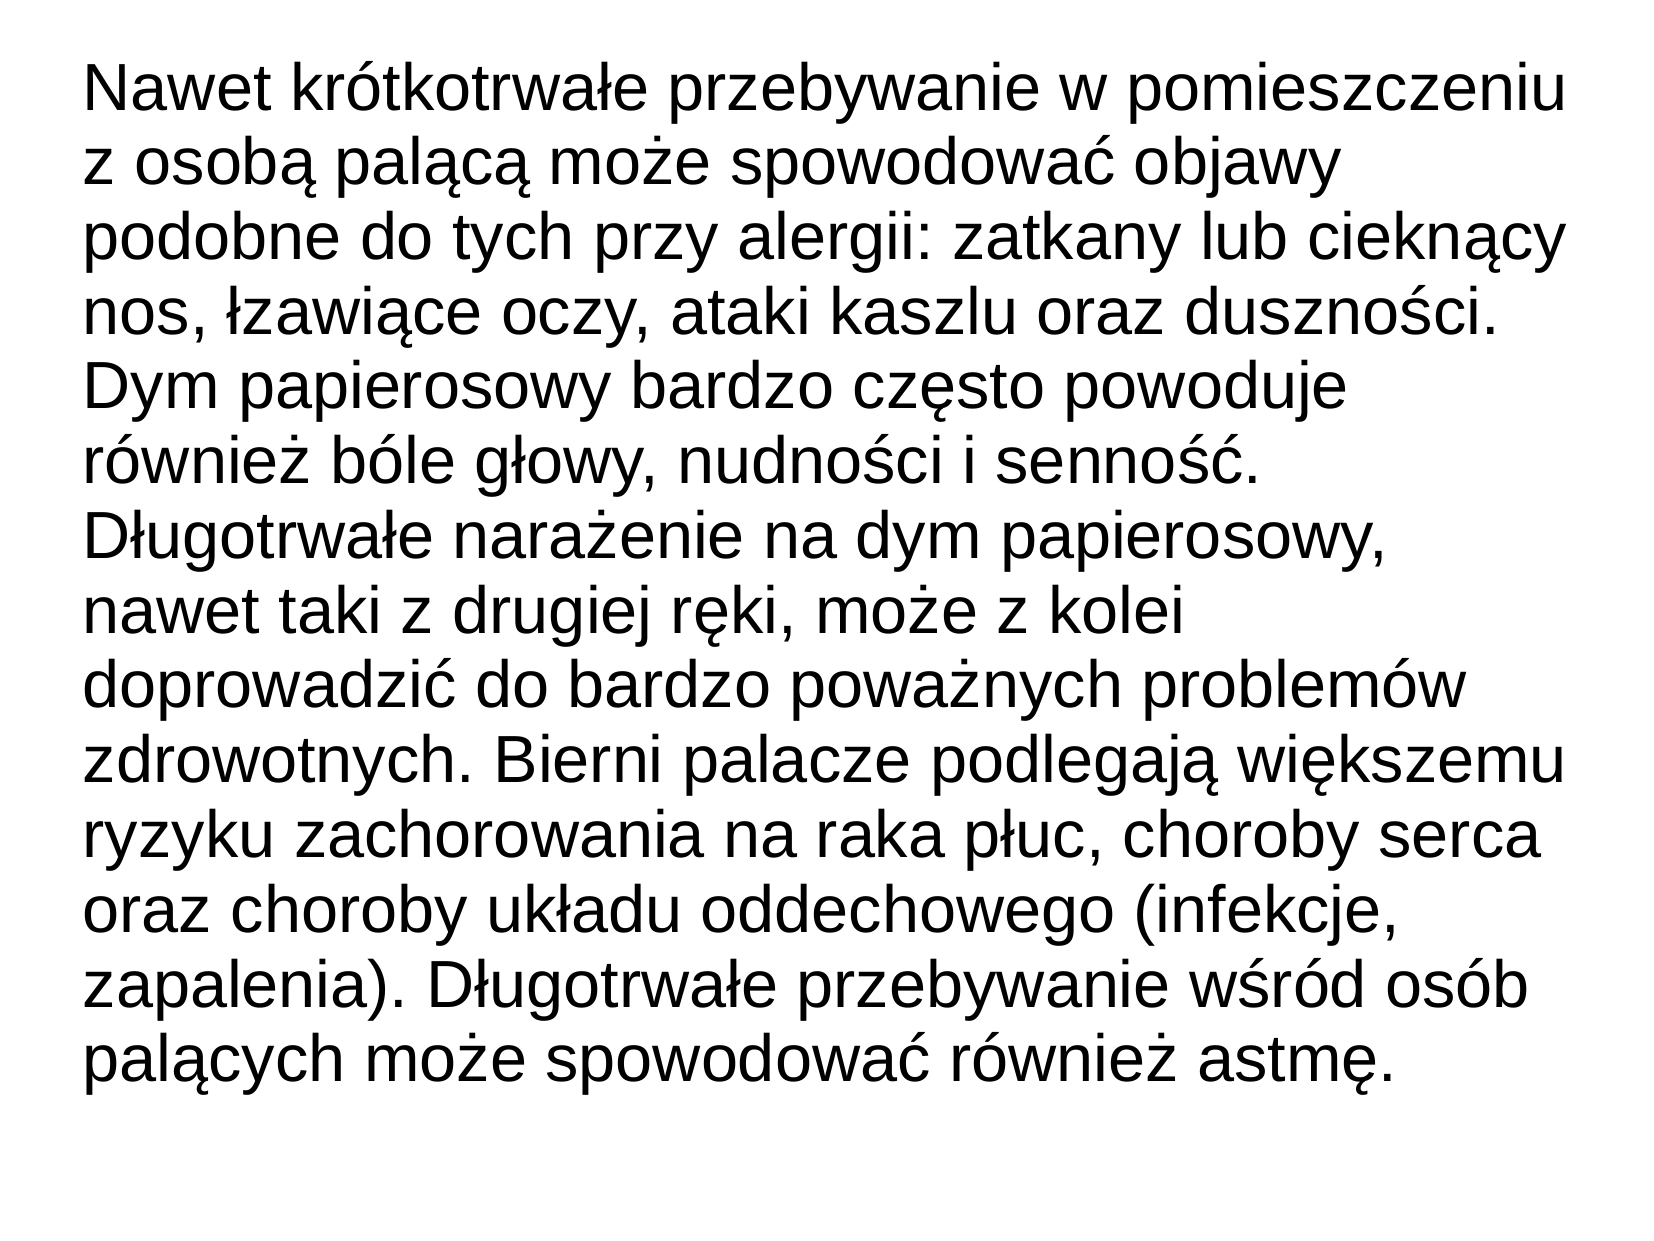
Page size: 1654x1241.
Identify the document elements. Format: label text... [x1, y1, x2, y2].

subtitle Nawet krótkotrwałe przebywanie w pomieszczeniu z osobą palącą może spowodować objawy podobne do tych przy alergii: zatkany lub cieknący nos, łzawiące oczy, ataki kaszlu oraz duszności. Dym papierosowy bardzo często powoduje również bóle głowy, nudności i senność. Długotrwałe narażenie na dym papierosowy, nawet taki z drugiej ręki, może z kolei doprowadzić do bardzo poważnych problemów zdrowotnych. Bierni palacze podlegają większemu ryzyku zachorowania na raka płuc, choroby serca oraz choroby układu oddechowego (infekcje, zapalenia). Długotrwałe przebywanie wśród osób palących może spowodować również astmę. [82, 49, 1571, 1109]
